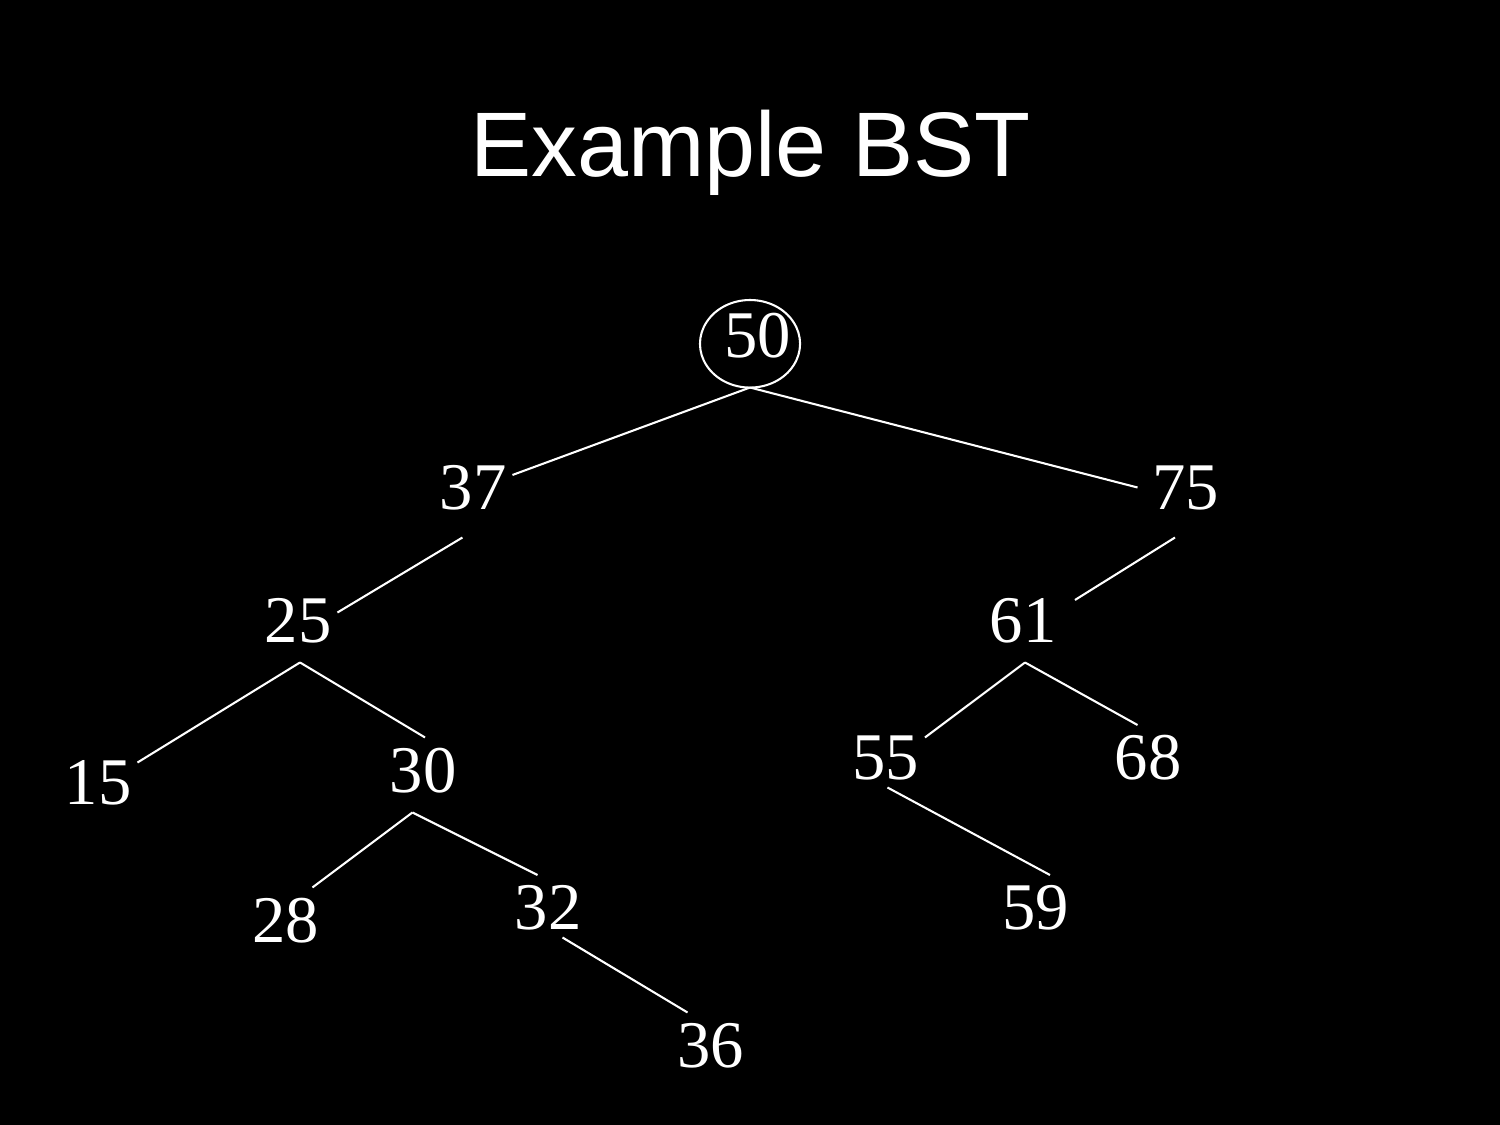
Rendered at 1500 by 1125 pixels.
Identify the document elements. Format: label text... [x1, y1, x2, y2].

text_box 30 [375, 724, 472, 815]
text_box 68 [1100, 712, 1197, 802]
text_box 36 [662, 999, 760, 1090]
text_box 28 [237, 874, 335, 965]
text_box 59 [987, 862, 1085, 952]
text_box 25 [250, 574, 347, 665]
text_box 50 [709, 290, 807, 381]
title Example BST [22, 50, 1480, 240]
text_box 55 [837, 712, 935, 802]
text_box 75 [1137, 442, 1235, 532]
text_box 61 [975, 574, 1072, 665]
text_box 37 [425, 442, 522, 532]
text_box 32 [500, 862, 597, 952]
text_box 50 [709, 302, 798, 381]
text_box 15 [50, 737, 147, 827]
text_box 50 [709, 372, 719, 381]
